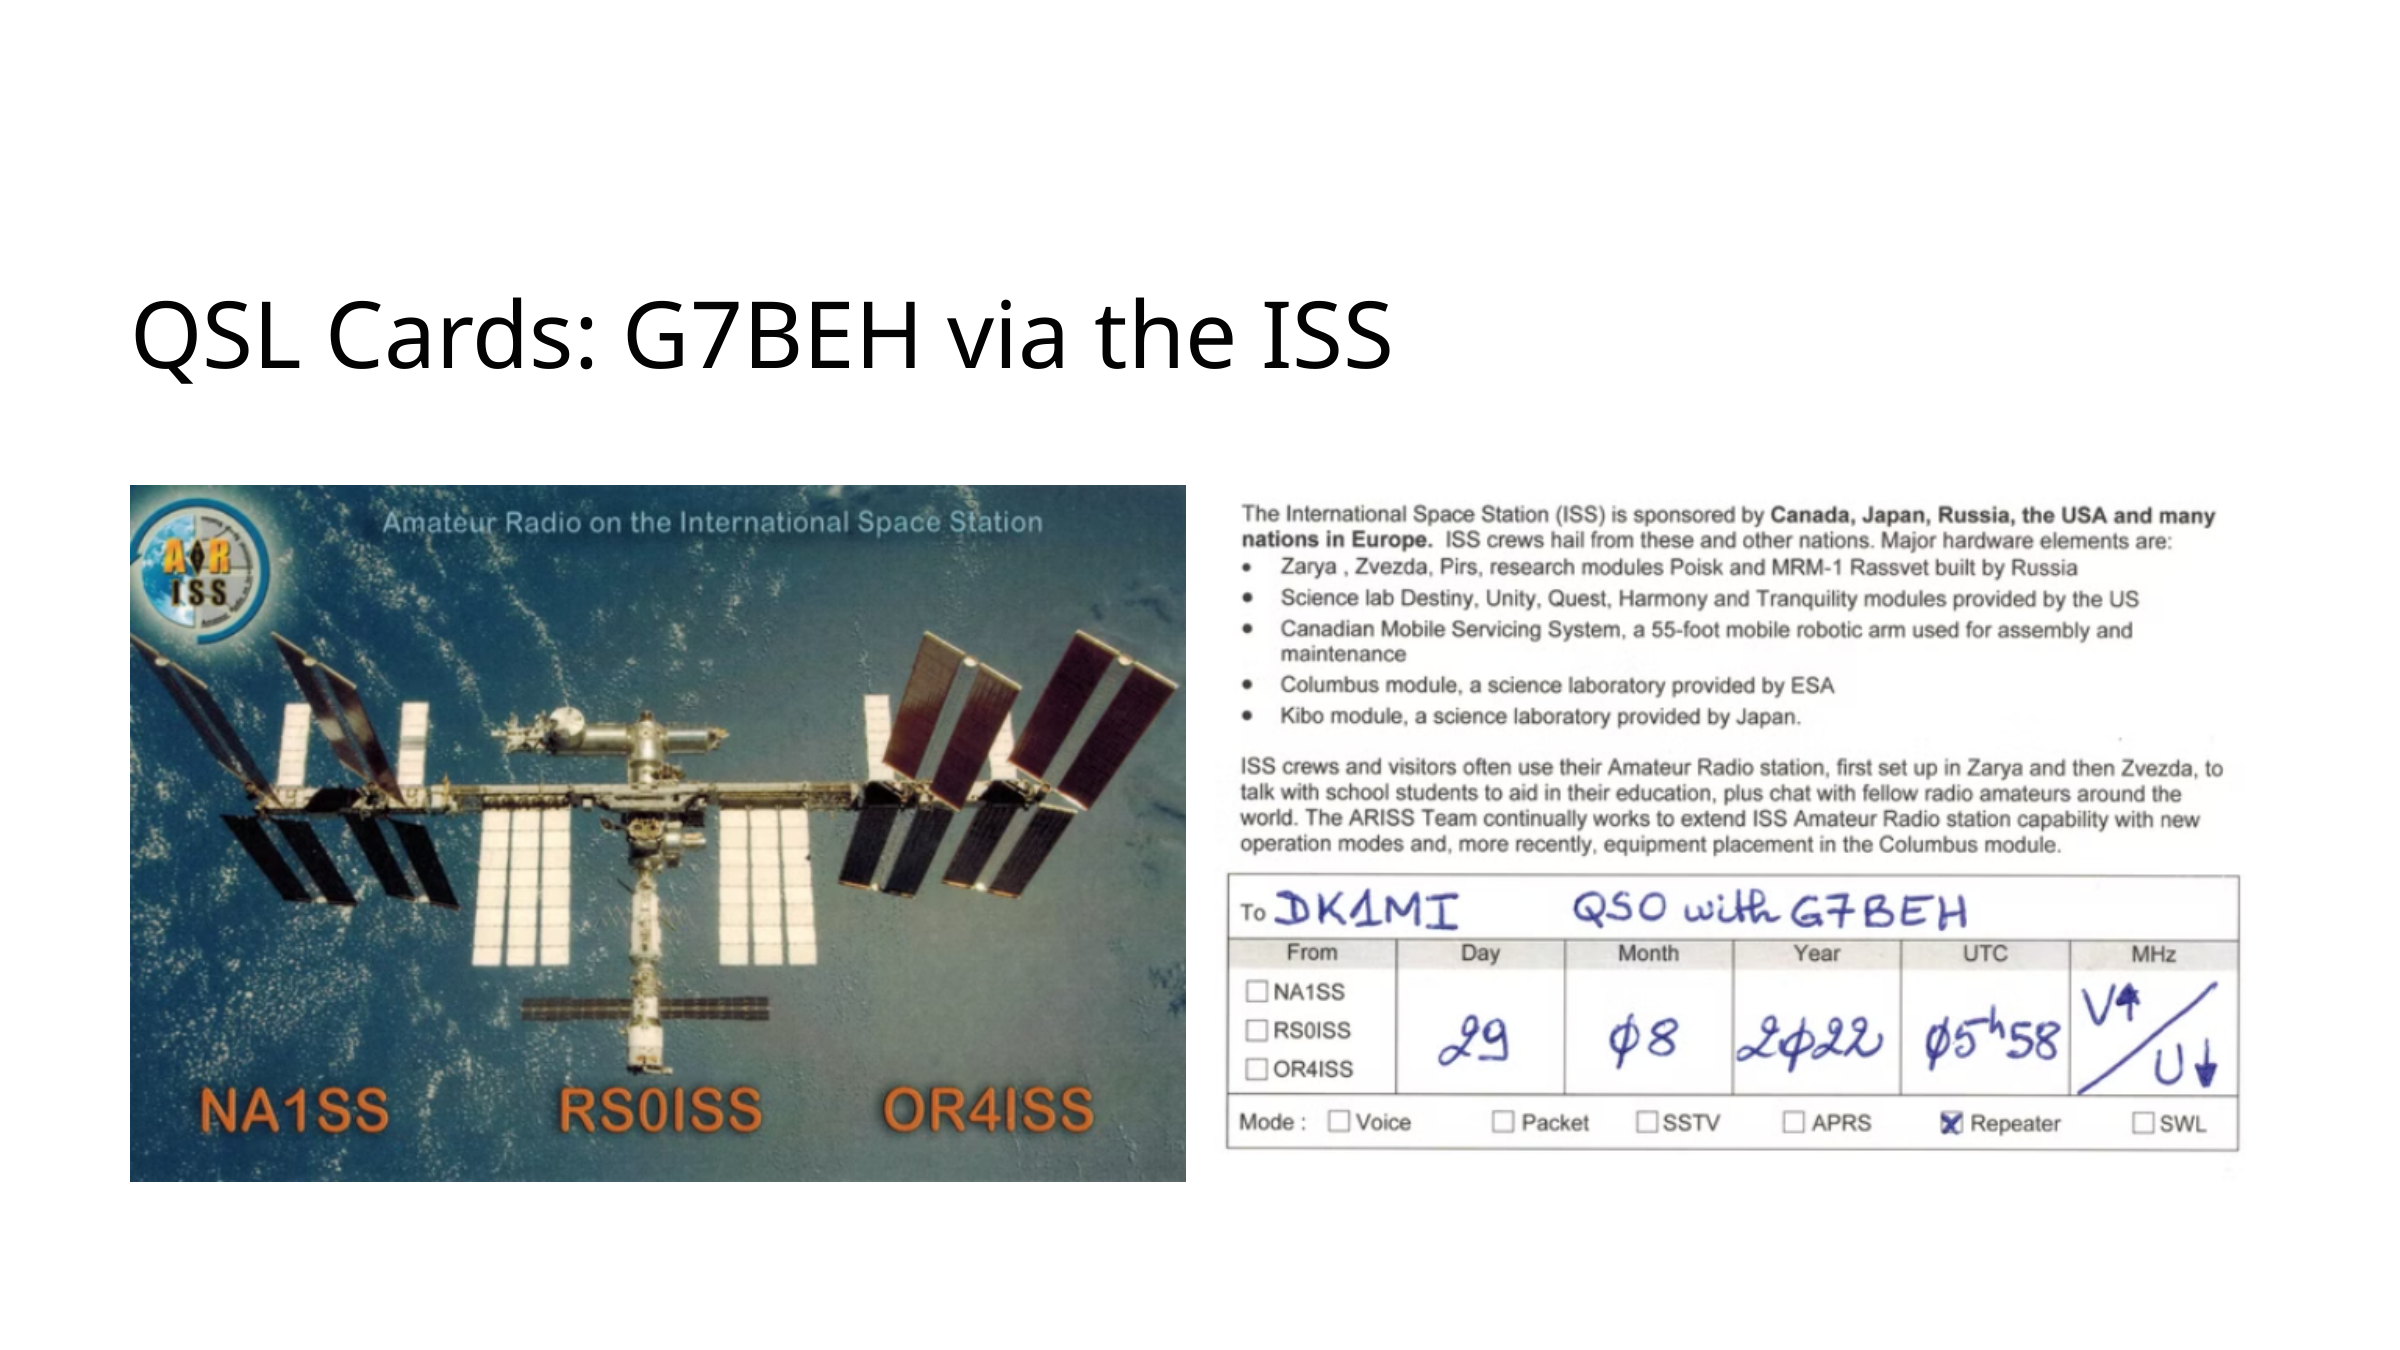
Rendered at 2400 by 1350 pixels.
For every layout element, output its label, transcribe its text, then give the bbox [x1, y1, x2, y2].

picture [1214, 485, 2270, 1182]
picture [130, 485, 1186, 1182]
text_box QSL Cards: G7BEH via the ISS [130, 271, 1426, 387]
